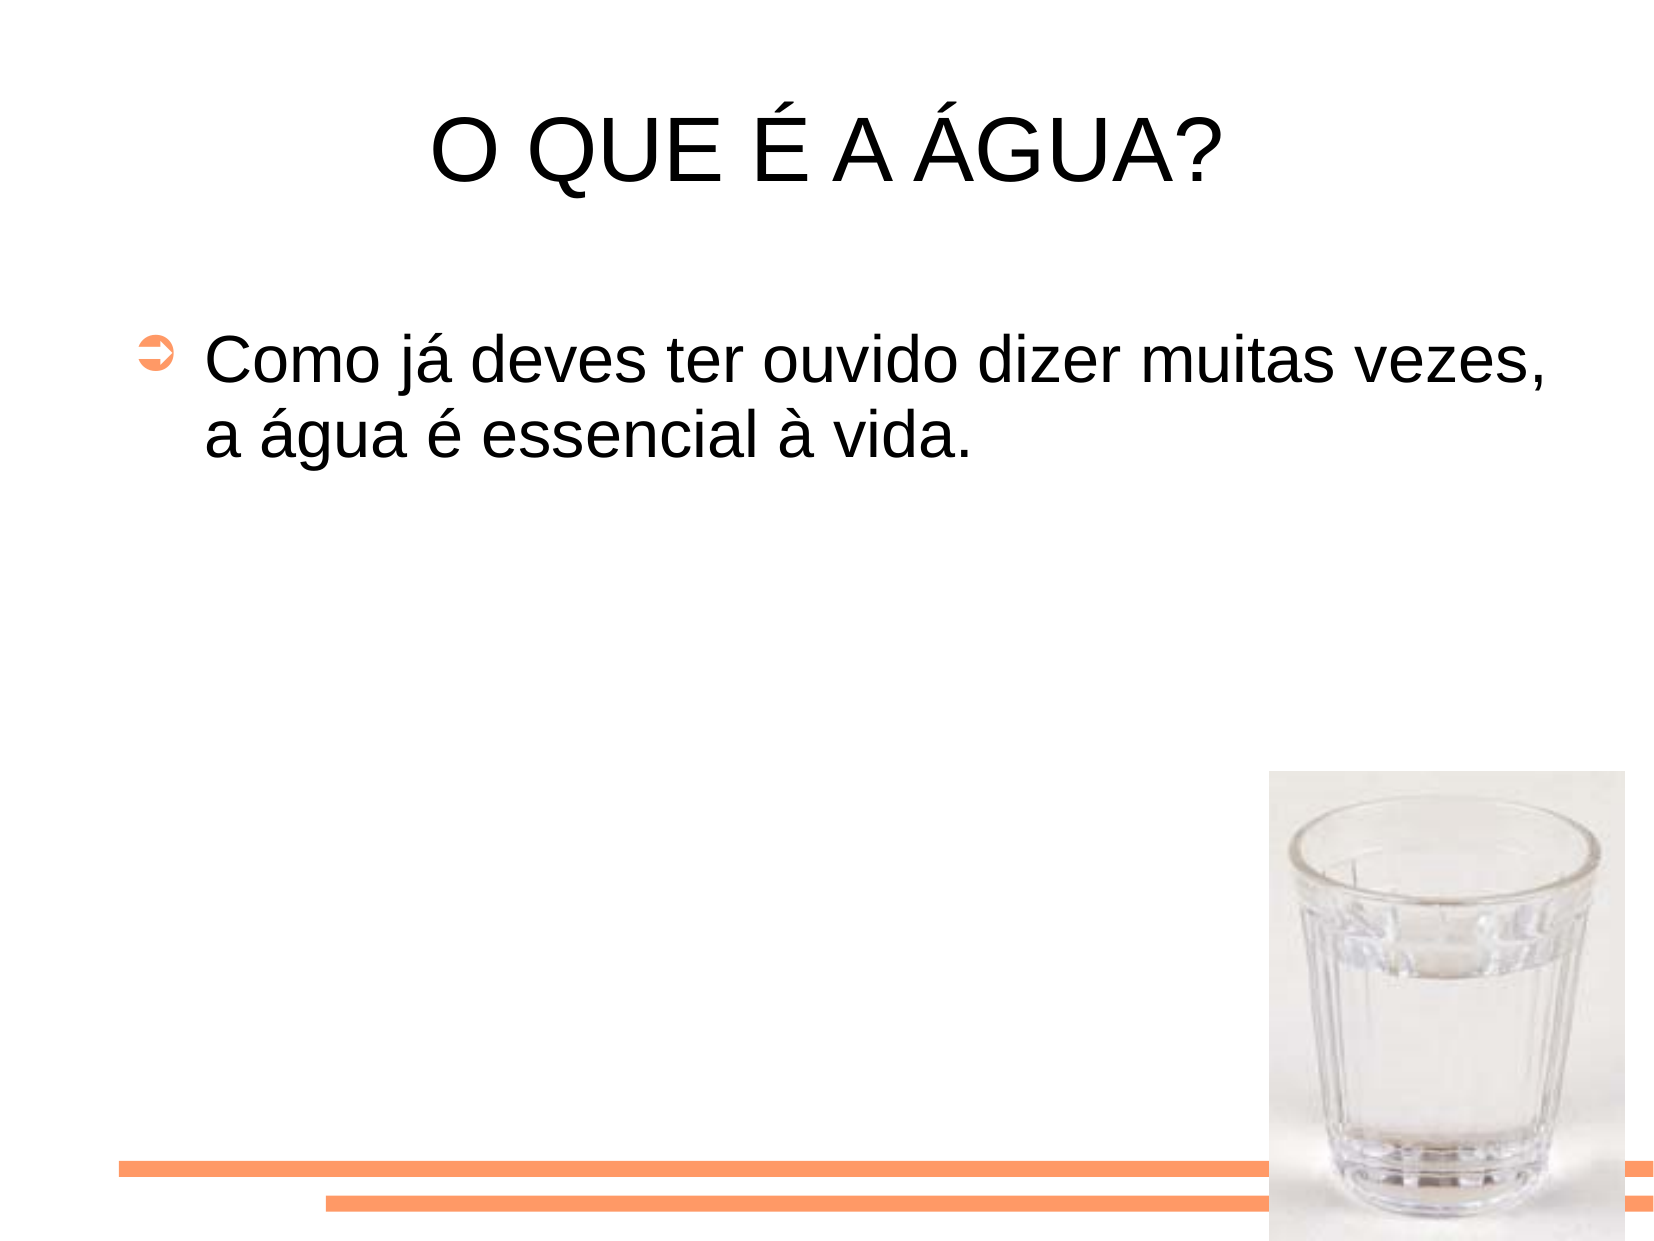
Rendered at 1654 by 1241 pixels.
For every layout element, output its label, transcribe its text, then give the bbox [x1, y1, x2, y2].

picture [1269, 771, 1625, 1241]
title O QUE É A ÁGUA? [121, 46, 1534, 254]
list Como já deves ter ouvido dizer muitas vezes, a água é essencial à vida. [121, 322, 1561, 1133]
